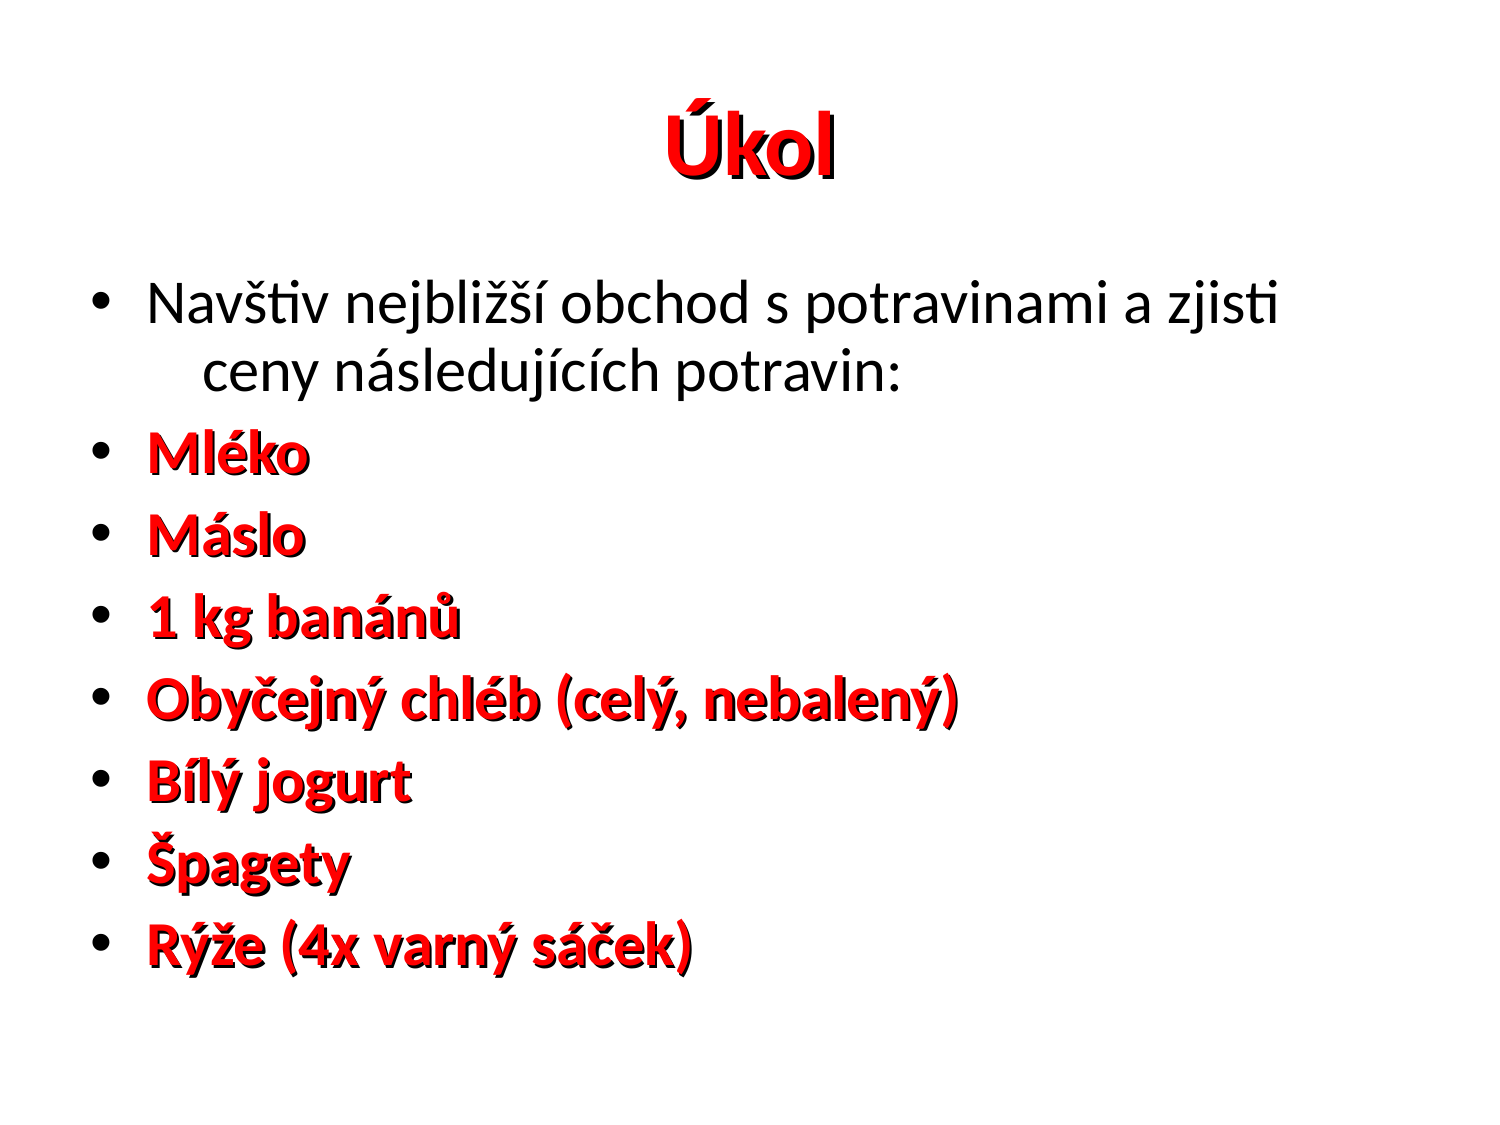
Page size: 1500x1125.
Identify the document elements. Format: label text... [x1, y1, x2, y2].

list Navštiv nejbližší obchod s potravinami a zjisti ceny následujících potravin: Mléko Máslo 1 kg banánů Obyčejný chléb (celý, nebalený) Bílý jogurt Špagety Rýže (4x varný sáček) [75, 262, 1426, 1005]
title Úkol [75, 45, 1426, 233]
